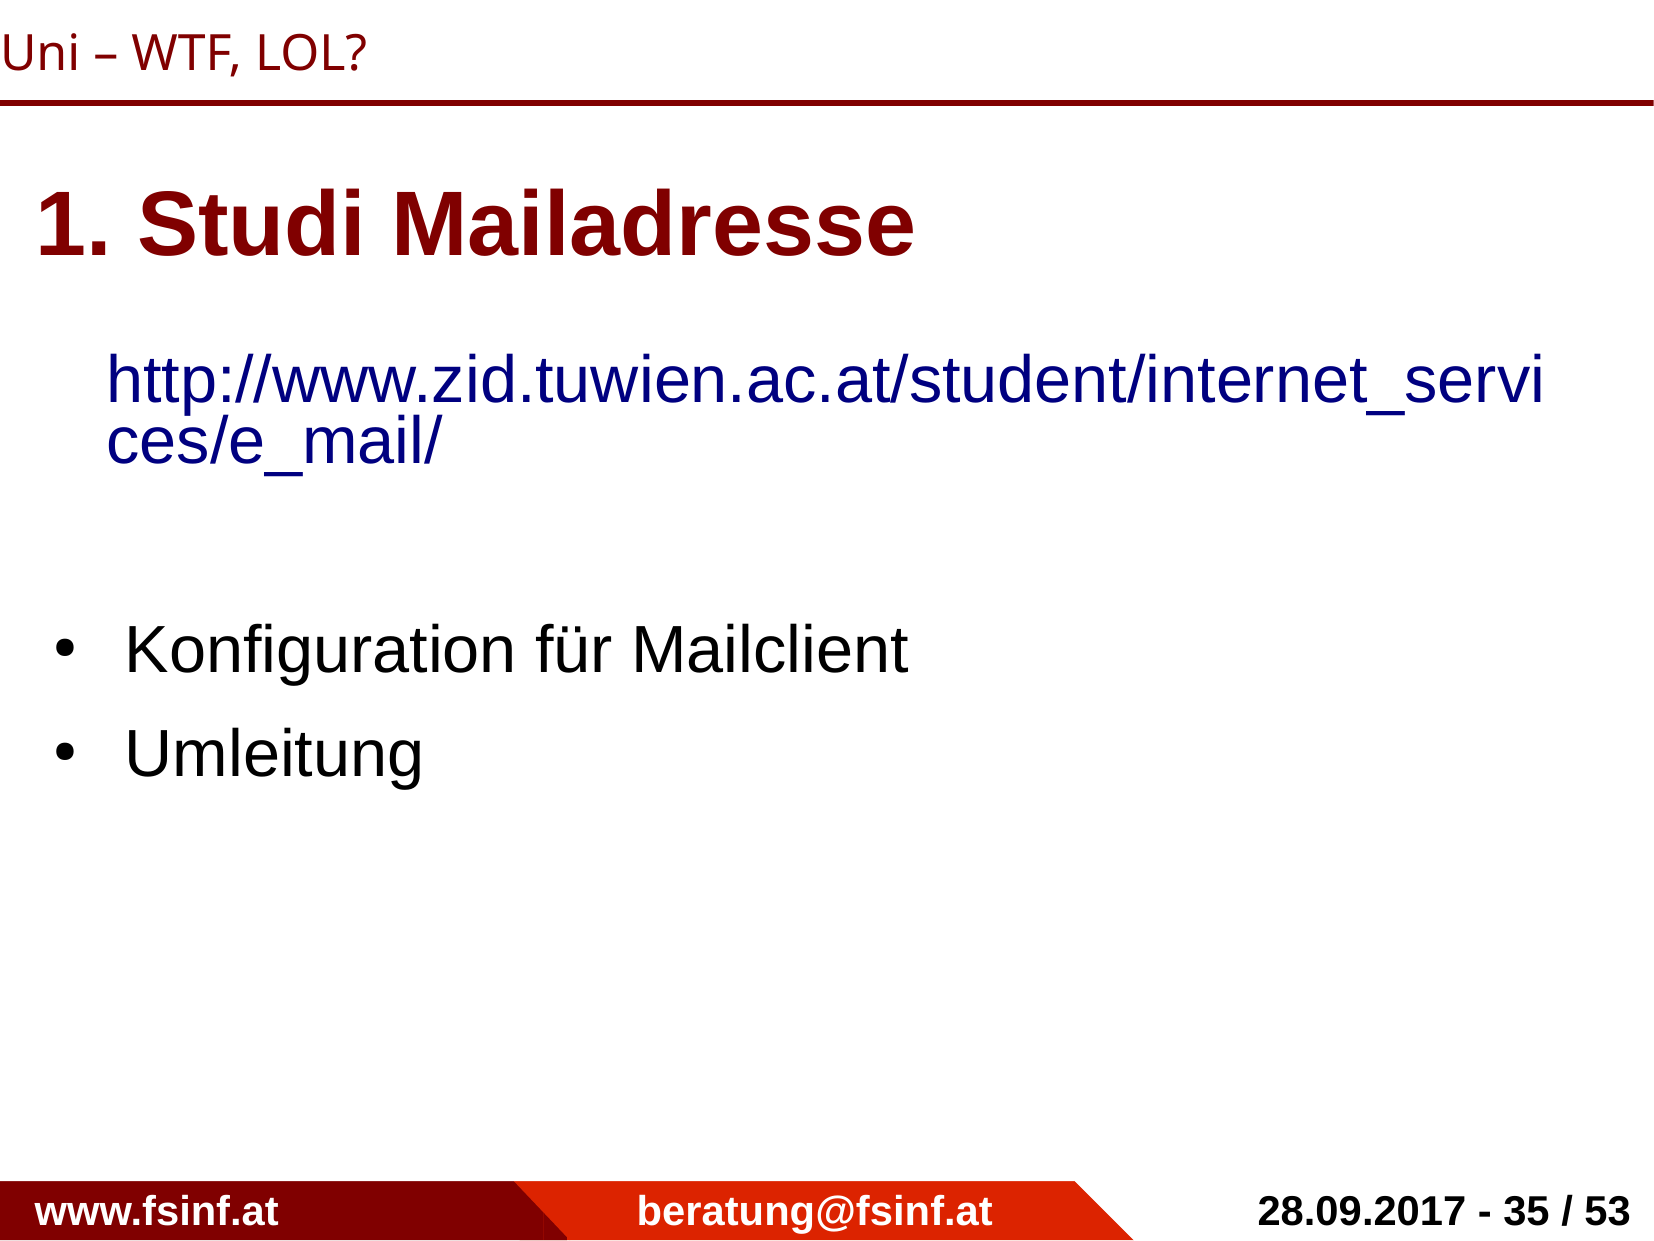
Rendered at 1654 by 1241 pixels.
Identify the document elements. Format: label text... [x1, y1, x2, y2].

title 1. Studi Mailadresse [35, 120, 1619, 328]
list http://www.zid.tuwien.ac.at/student/internet_services/e_mail/ Konfiguration für Mailclient Umleitung [35, 342, 1571, 1162]
